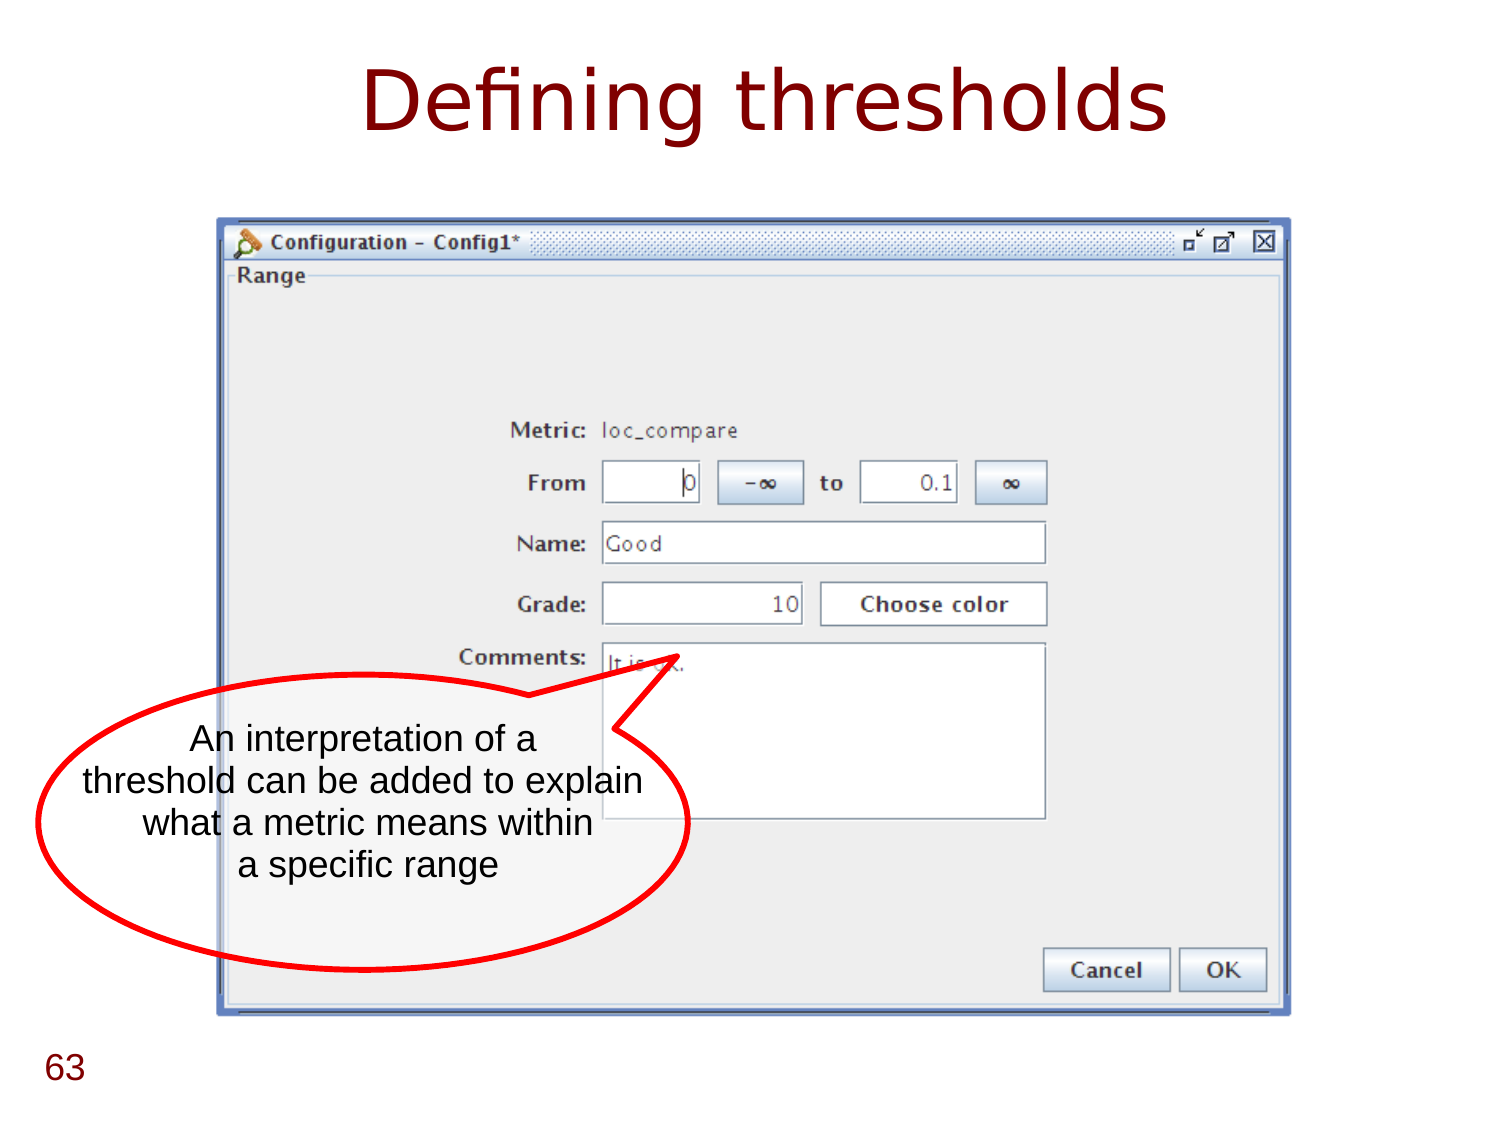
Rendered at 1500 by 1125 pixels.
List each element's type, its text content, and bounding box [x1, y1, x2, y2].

text_box An interpretation of a threshold can be added to explain what a metric means within a specific range [38, 656, 688, 970]
title Defining thresholds [70, 34, 1459, 170]
picture [215, 216, 1293, 1018]
